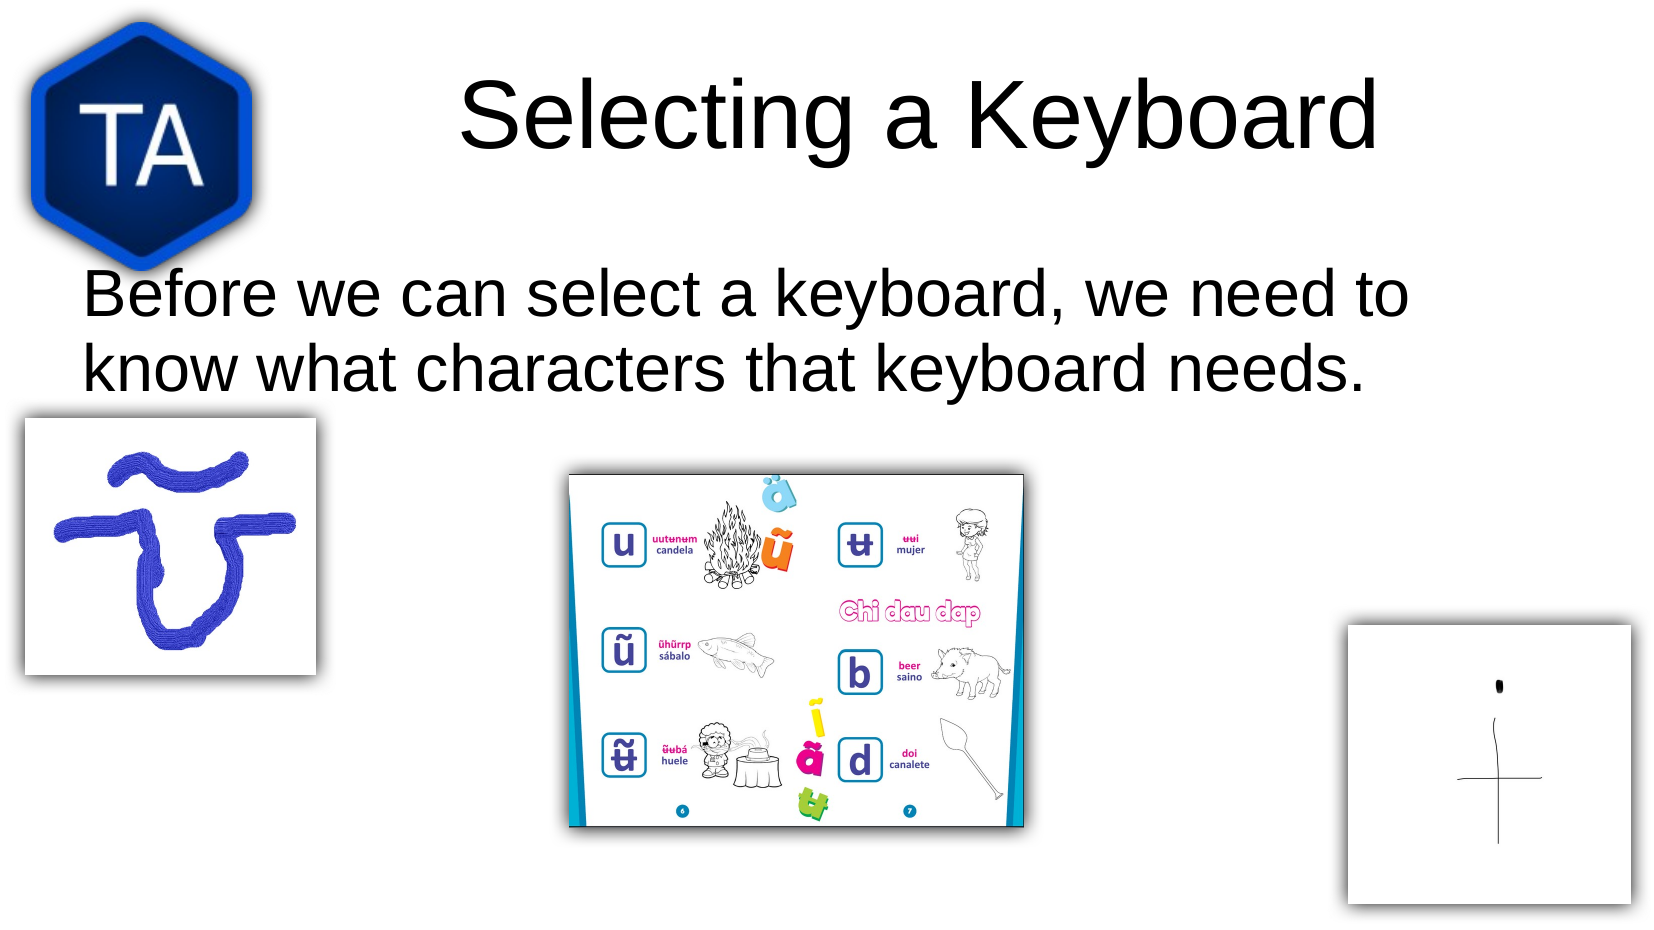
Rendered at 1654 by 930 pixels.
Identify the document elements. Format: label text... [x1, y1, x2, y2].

picture [1015, 750, 1019, 821]
picture [1009, 823, 1021, 828]
picture [25, 418, 316, 675]
picture [1020, 703, 1024, 723]
picture [31, 22, 252, 271]
picture [1348, 625, 1631, 904]
list Before we can select a keyboard, we need to know what characters that keyboard needs. [82, 255, 1571, 757]
picture [569, 474, 1024, 828]
title Selecting a Keyboard [268, 37, 1571, 193]
